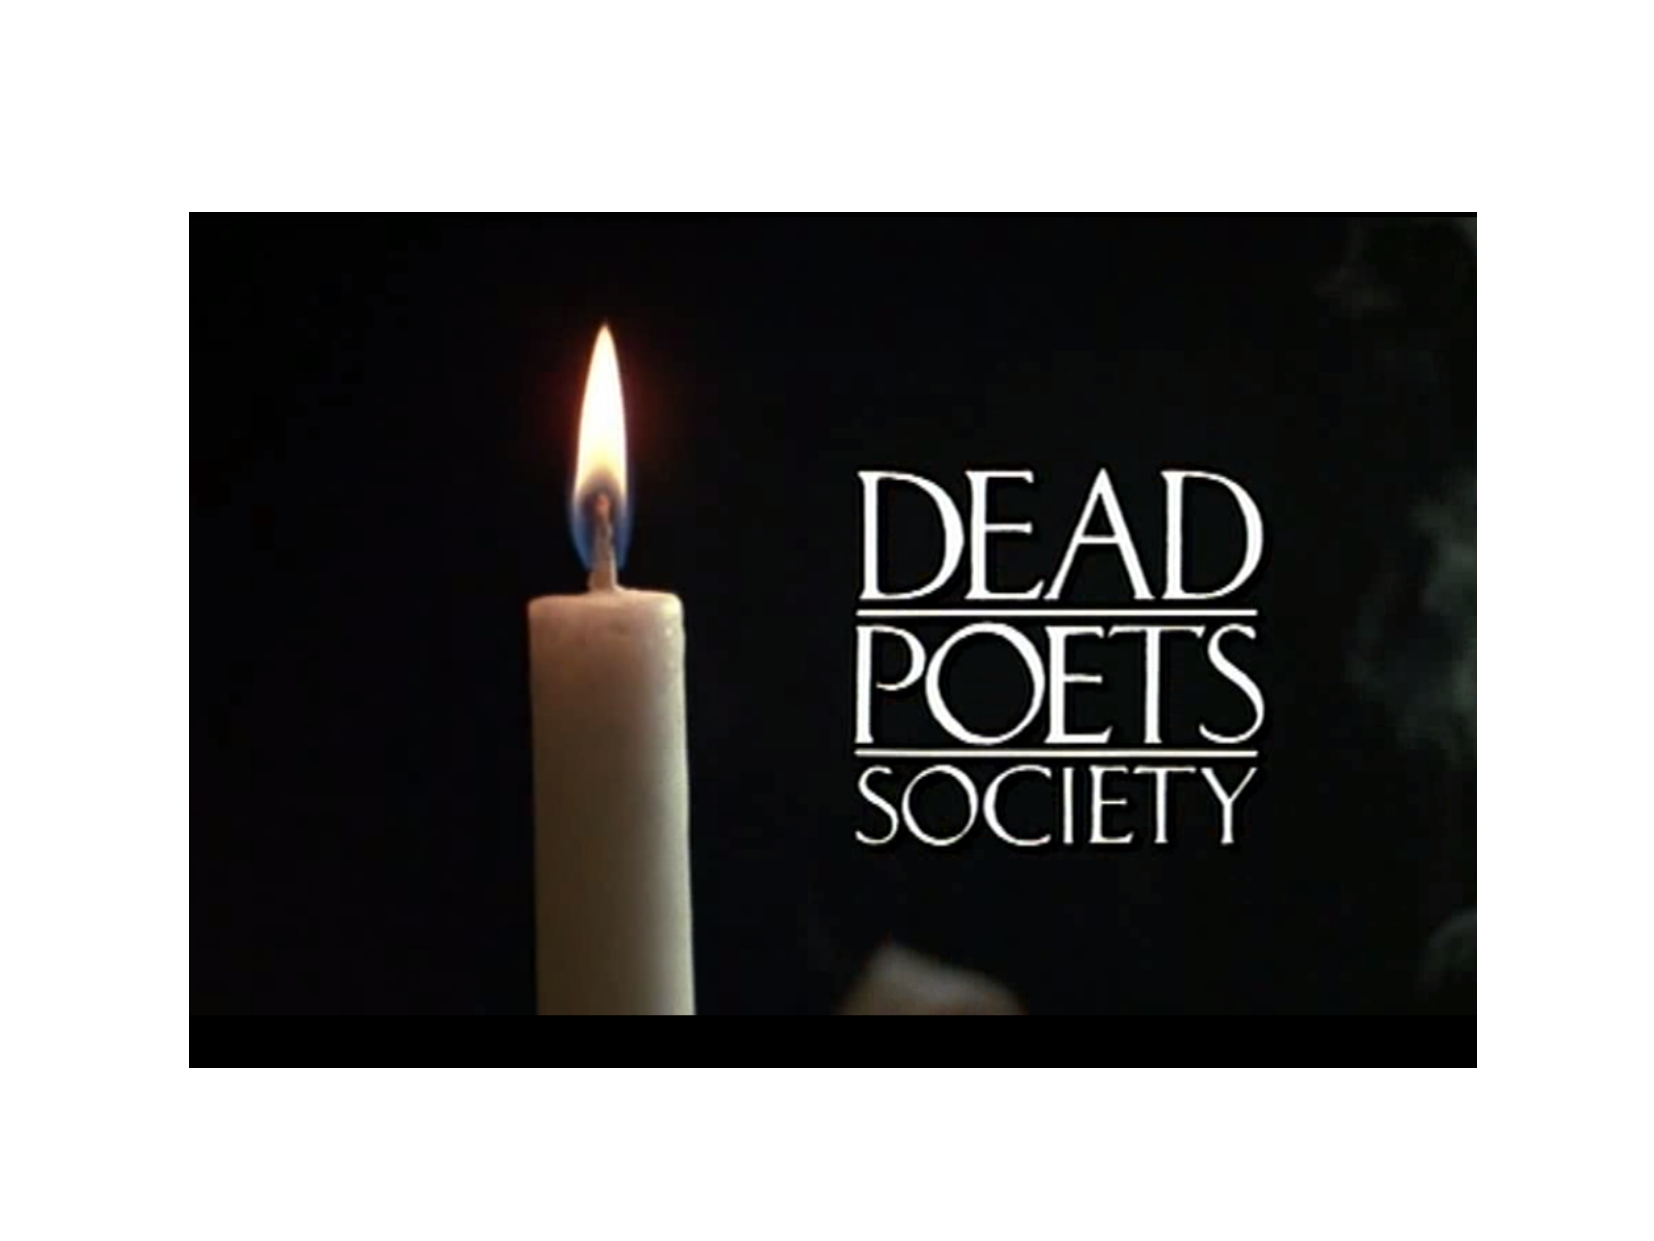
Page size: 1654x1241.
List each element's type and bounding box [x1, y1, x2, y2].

picture [189, 212, 1477, 1068]
